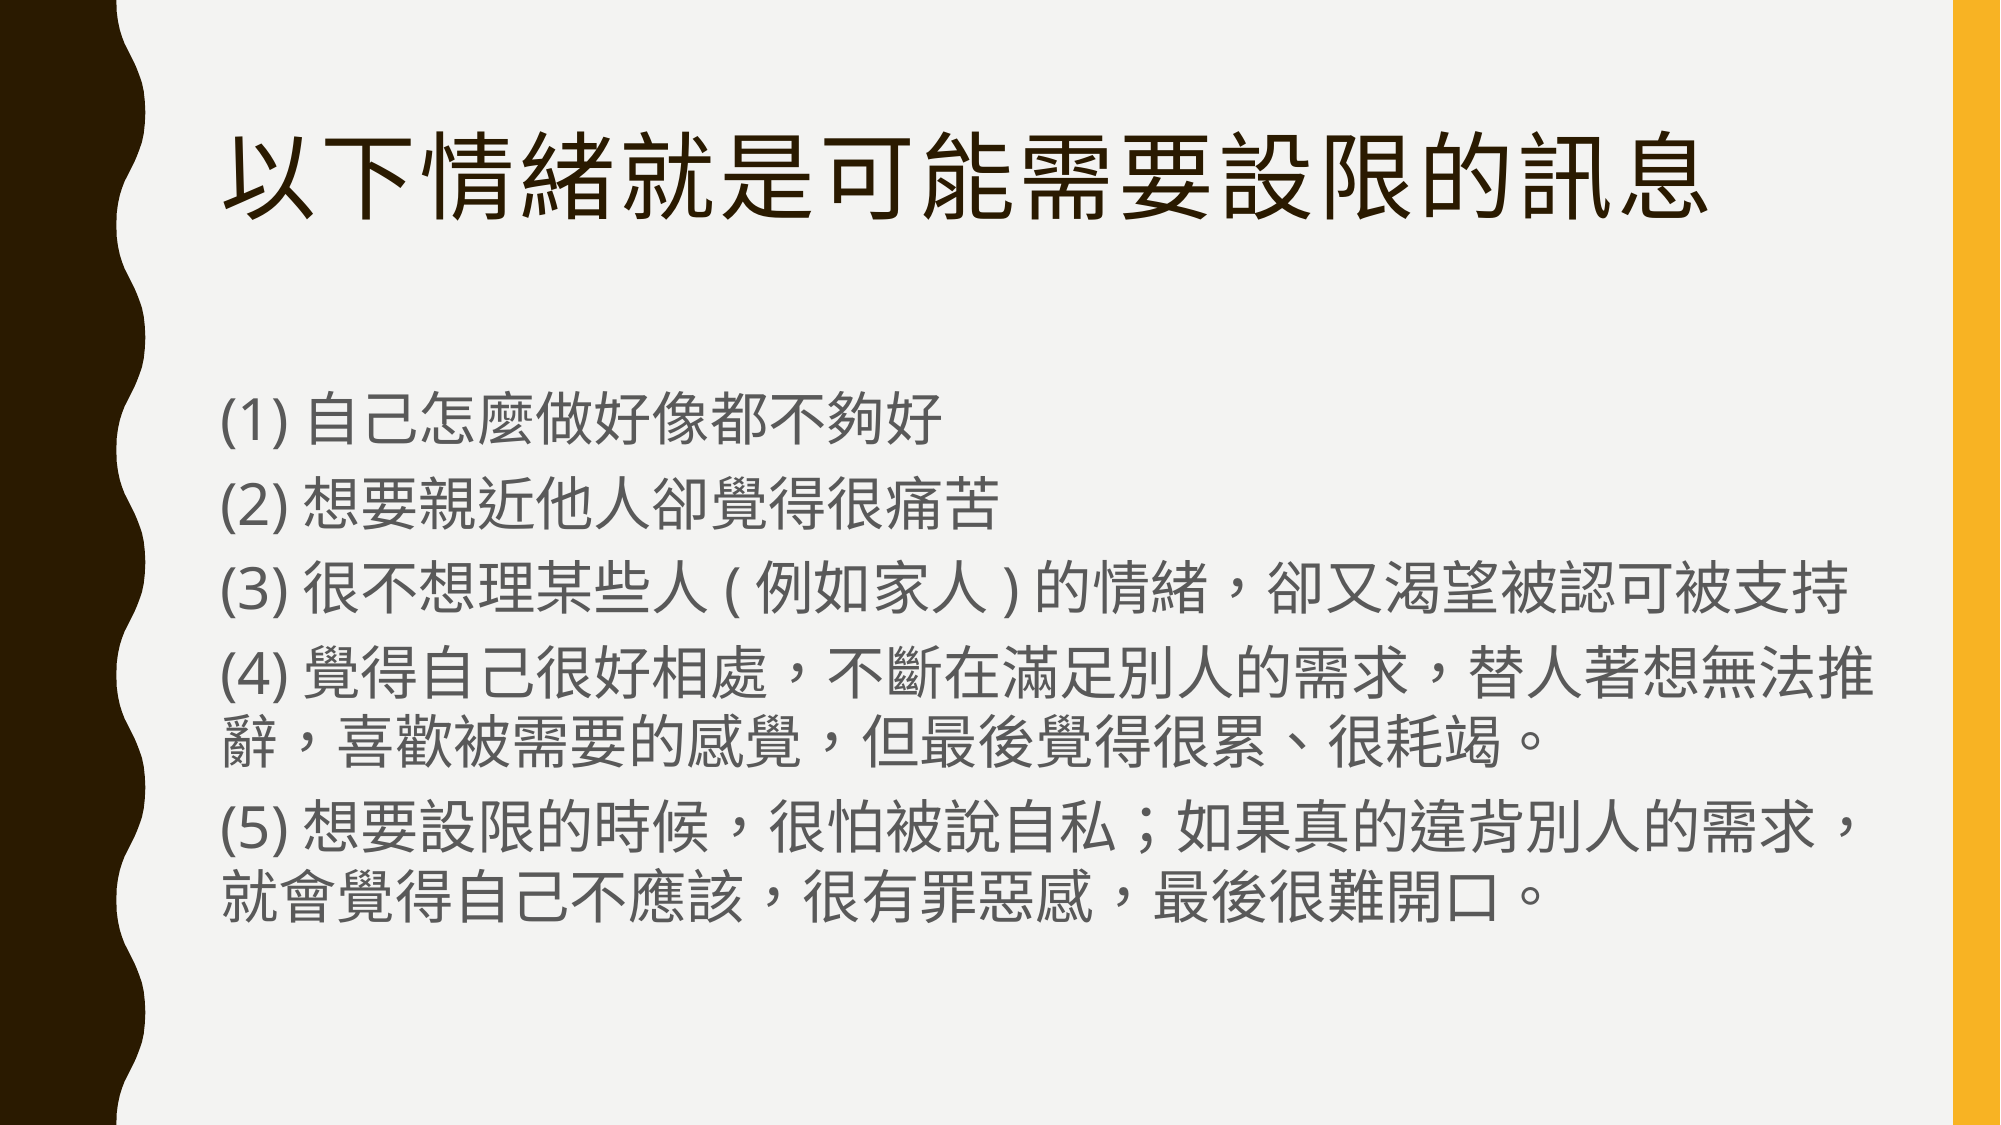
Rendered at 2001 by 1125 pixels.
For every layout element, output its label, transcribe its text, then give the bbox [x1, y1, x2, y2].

list (1)自己怎麼做好像都不夠好 (2)想要親近他人卻覺得很痛苦 (3)很不想理某些人(例如家人)的情緒，卻又渴望被認可被支持 (4)覺得自己很好相處，不斷在滿足別人的需求，替人著想無法推辭，喜歡被需要的感覺，但最後覺得很累、很耗竭。 (5)想要設限的時候，很怕被說自私；如果真的違背別人的需求，就會覺得自己不應該，很有罪惡感，最後很難開口。 [205, 375, 1895, 965]
title 以下情緒就是可能需要設限的訊息 [205, 122, 1876, 308]
